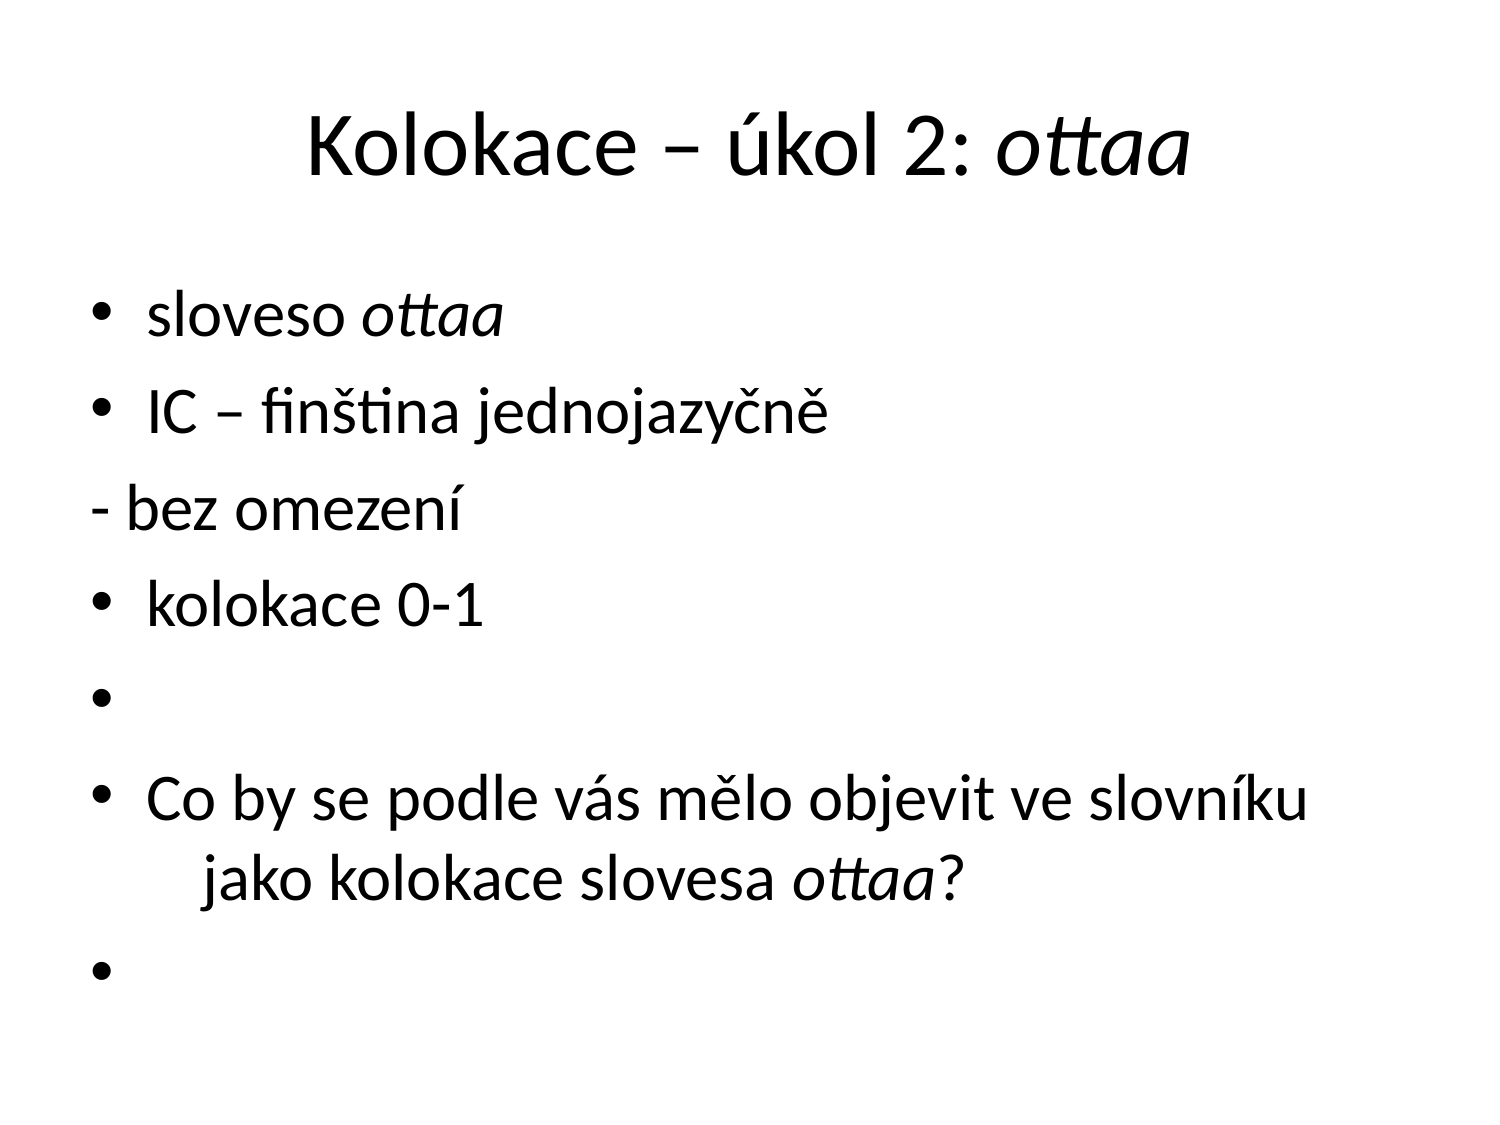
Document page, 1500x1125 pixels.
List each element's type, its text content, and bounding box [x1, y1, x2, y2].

list sloveso ottaa IC – finština jednojazyčně - bez omezení kolokace 0-1 Co by se podle vás mělo objevit ve slovníku jako kolokace slovesa ottaa? [75, 262, 1426, 1005]
title Kolokace – úkol 2: ottaa [75, 45, 1426, 233]
